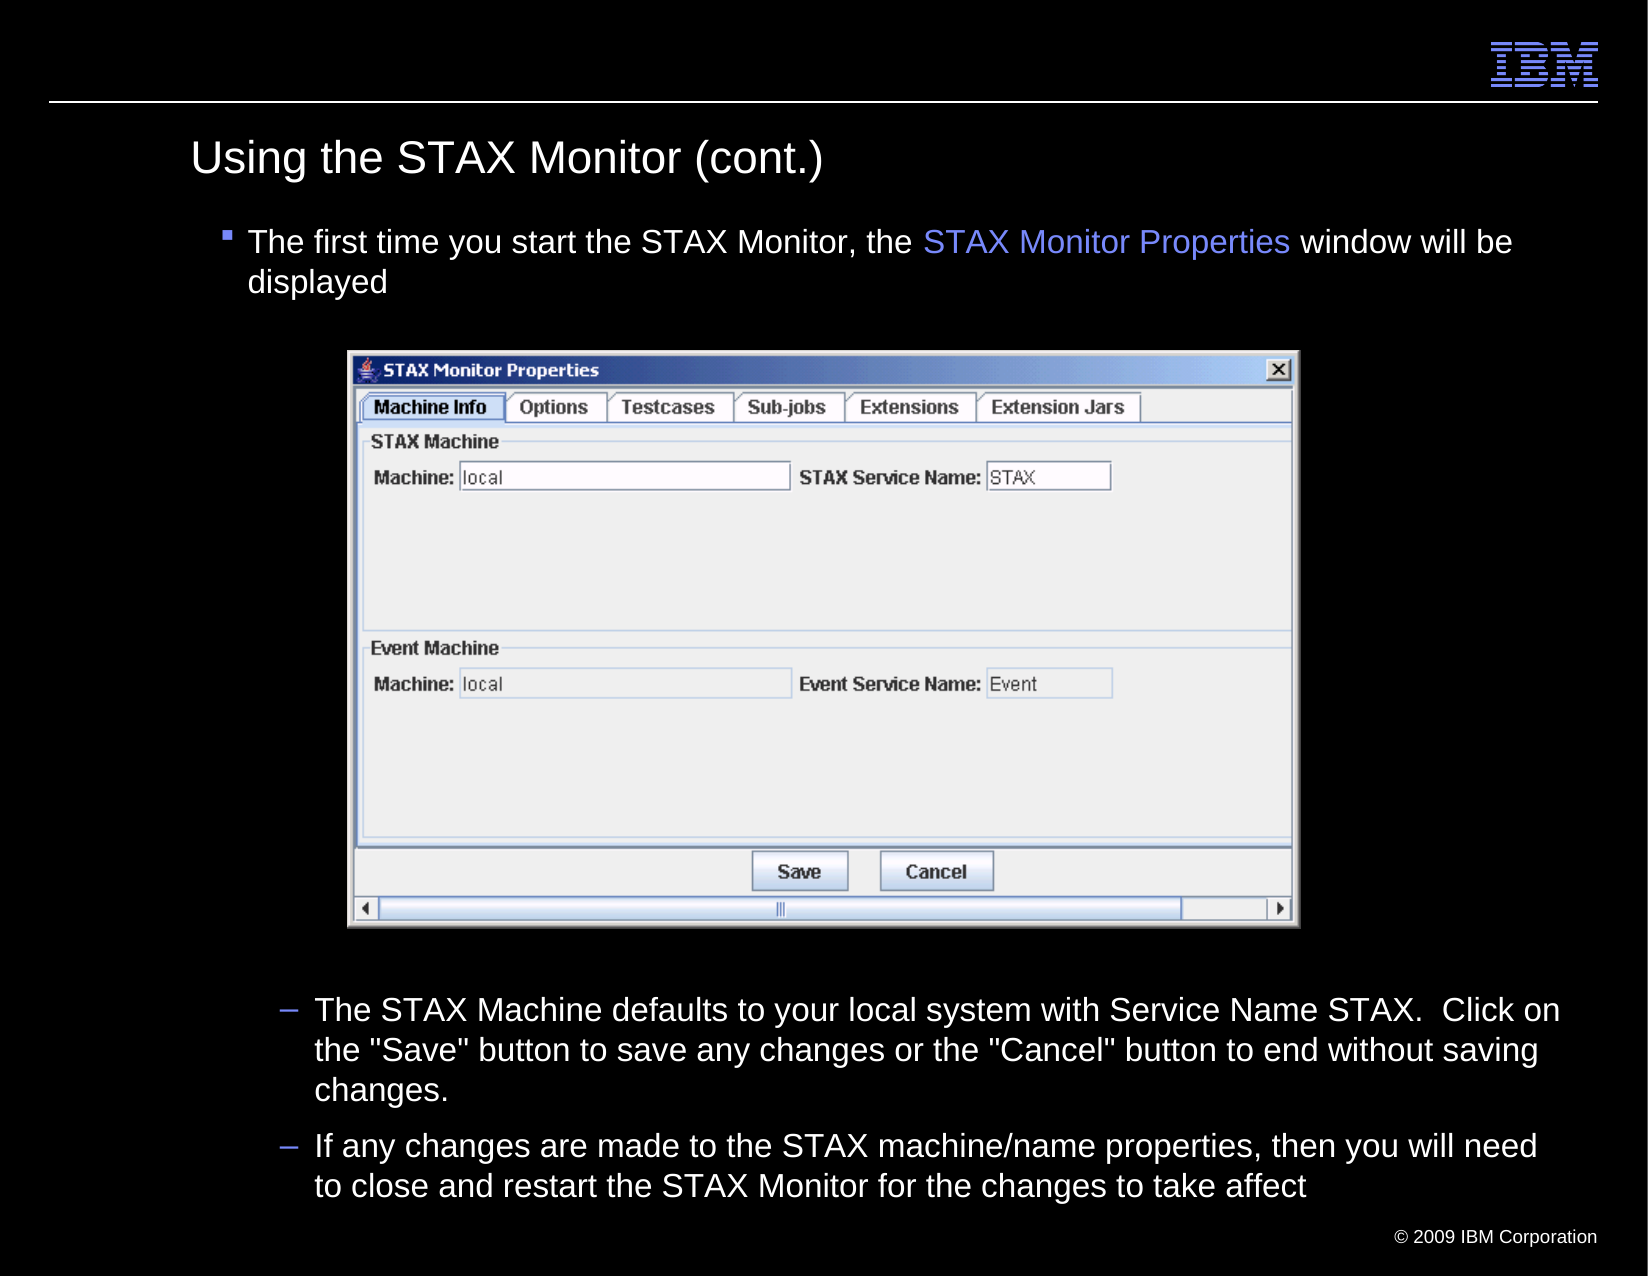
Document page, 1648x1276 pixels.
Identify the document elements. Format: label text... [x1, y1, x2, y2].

picture [1491, 42, 1598, 87]
picture [347, 350, 1301, 929]
title Using the STAX Monitor (cont.) [173, 125, 1648, 219]
text_box The first time you start the STAX Monitor, the STAX Monitor Properties window will be displayed The STAX Machine defaults to your local system with Service Name STAX. Click on the "Save" button to save any changes or the "Cancel" button to end without saving changes. If any changes are made to the STAX machine/name properties, then you will need to close and restart the STAX Monitor for the changes to take affect [219, 219, 1570, 1205]
